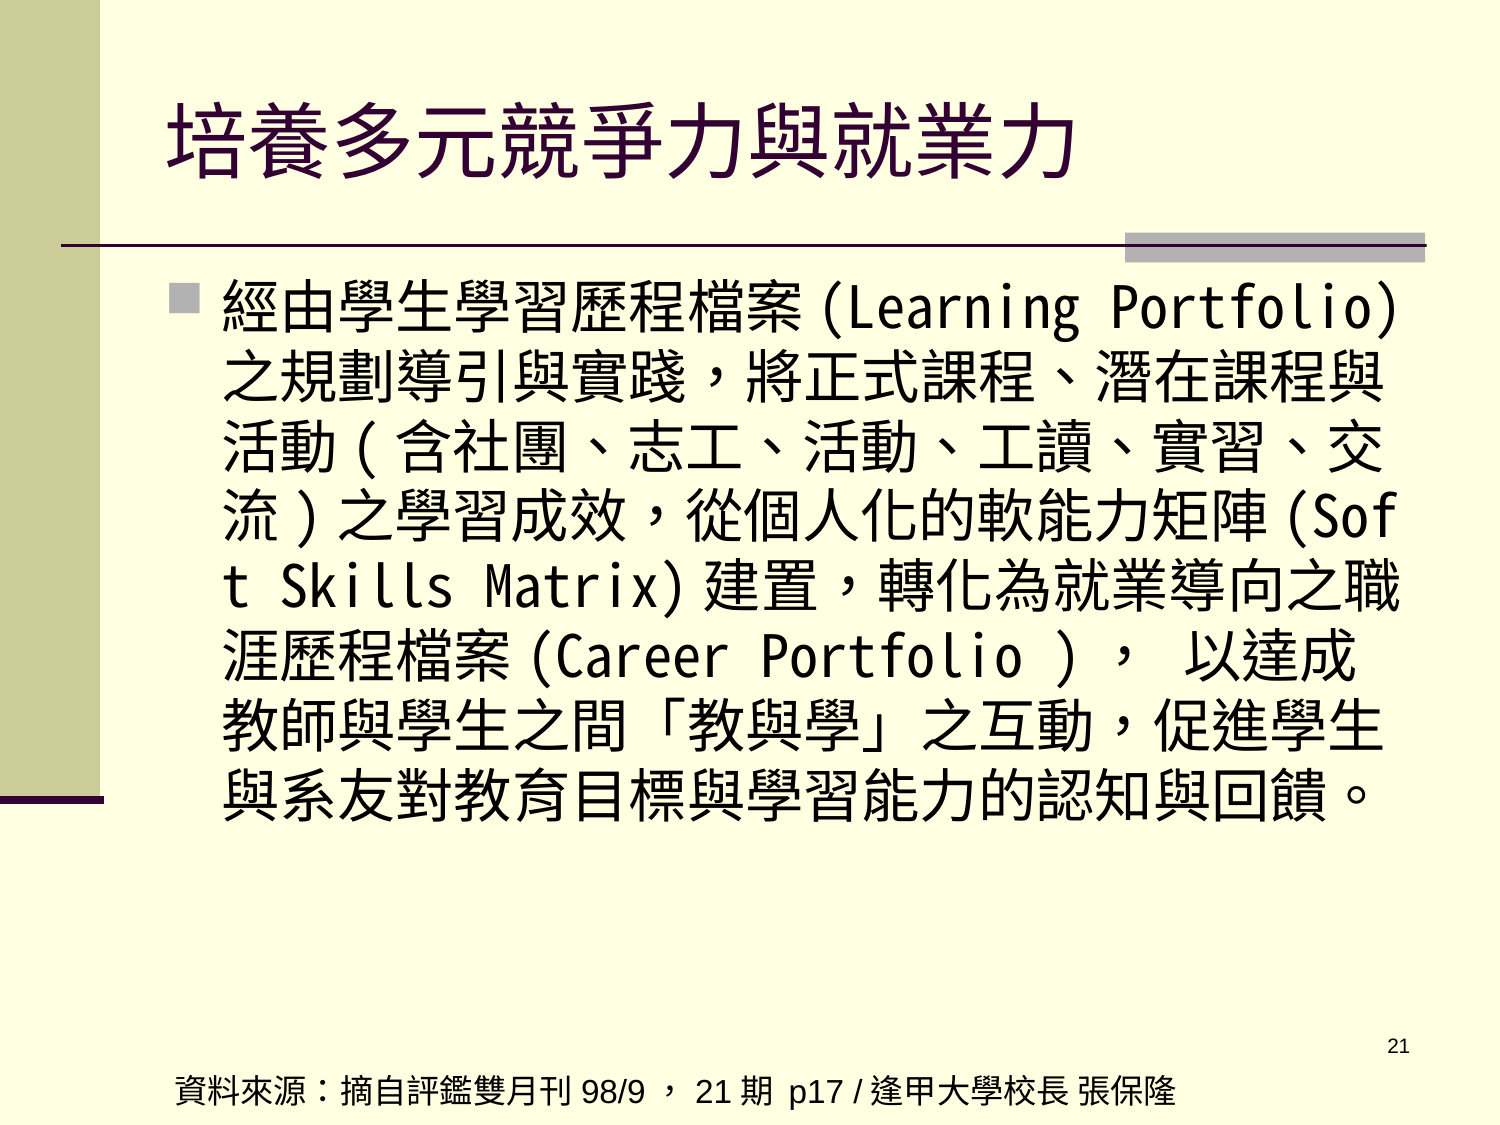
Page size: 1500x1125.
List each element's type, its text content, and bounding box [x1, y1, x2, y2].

text_box 資料來源：摘自評鑑雙月刊98/9，21期 p17 /逢甲大學校長 張保隆 [159, 1062, 1211, 1118]
list 經由學生學習歷程檔案(Learning Portfolio)之規劃導引與實踐，將正式課程、潛在課程與活動(含社團、志工、活動、工讀、實習、交流)之學習成效，從個人化的軟能力矩陣(Soft Skills Matrix)建置，轉化為就業導向之職涯歷程檔案(Career Portfolio )， 以達成教師與學生之間「教與學」之互動，促進學生與系友對教育目標與學習能力的認知與回饋。 [150, 262, 1426, 1006]
title 培養多元競爭力與就業力 [150, 45, 1426, 234]
